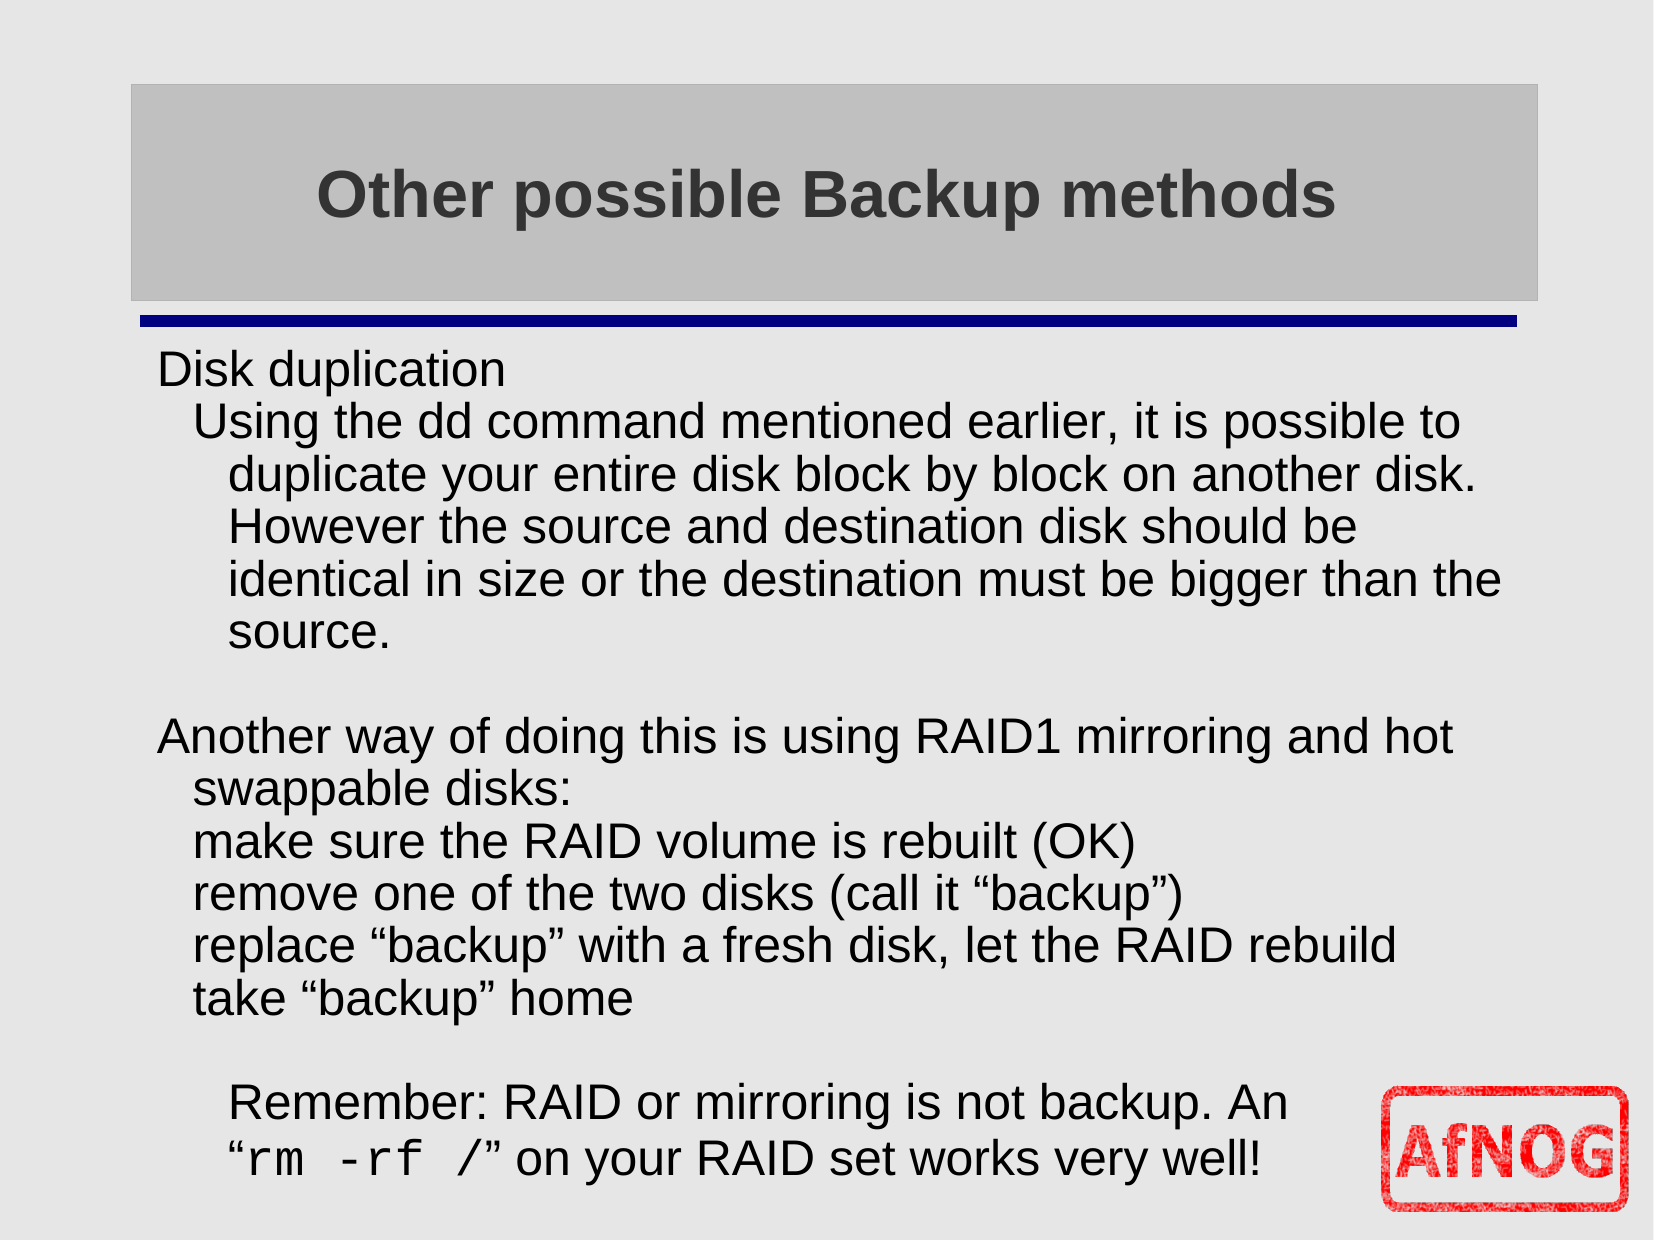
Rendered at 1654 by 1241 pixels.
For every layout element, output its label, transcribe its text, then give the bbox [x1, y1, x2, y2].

list Disk duplication Using the dd command mentioned earlier, it is possible to duplicate your entire disk block by block on another disk. However the source and destination disk should be identical in size or the destination must be bigger than the source. Another way of doing this is using RAID1 mirroring and hot swappable disks: make sure the RAID volume is rebuilt (OK) remove one of the two disks (call it “backup”) replace “backup” with a fresh disk, let the RAID rebuild take “backup” home Remember: RAID or mirroring is not backup. An “rm -rf /” on your RAID set works very well! [121, 344, 1534, 1191]
title Other possible Backup methods [121, 91, 1534, 299]
picture [1381, 1085, 1629, 1212]
